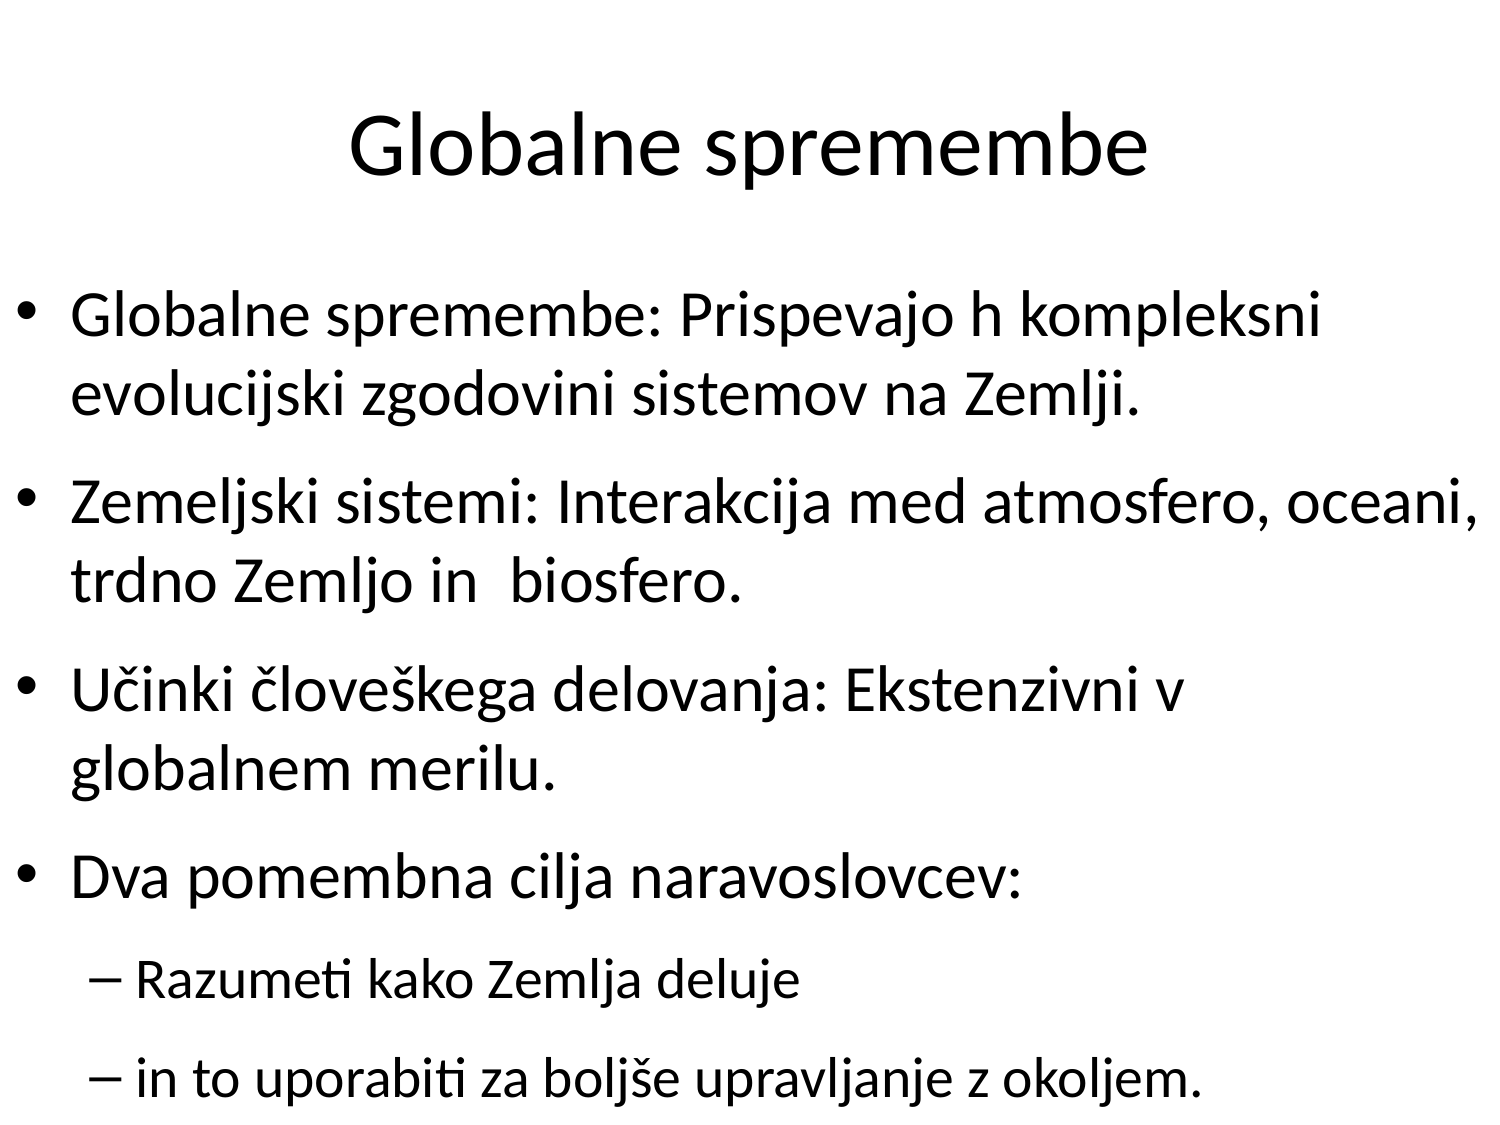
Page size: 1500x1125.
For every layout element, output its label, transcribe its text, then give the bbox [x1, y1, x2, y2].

title Globalne spremembe [75, 45, 1425, 233]
list Globalne spremembe: Prispevajo h kompleksni evolucijski zgodovini sistemov na Zemlji. Zemeljski sistemi: Interakcija med atmosfero, oceani, trdno Zemljo in biosfero. Učinki človeškega delovanja: Ekstenzivni v globalnem merilu. Dva pomembna cilja naravoslovcev: Razumeti kako Zemlja deluje in to uporabiti za boljše upravljanje z okoljem. [0, 262, 1500, 1125]
